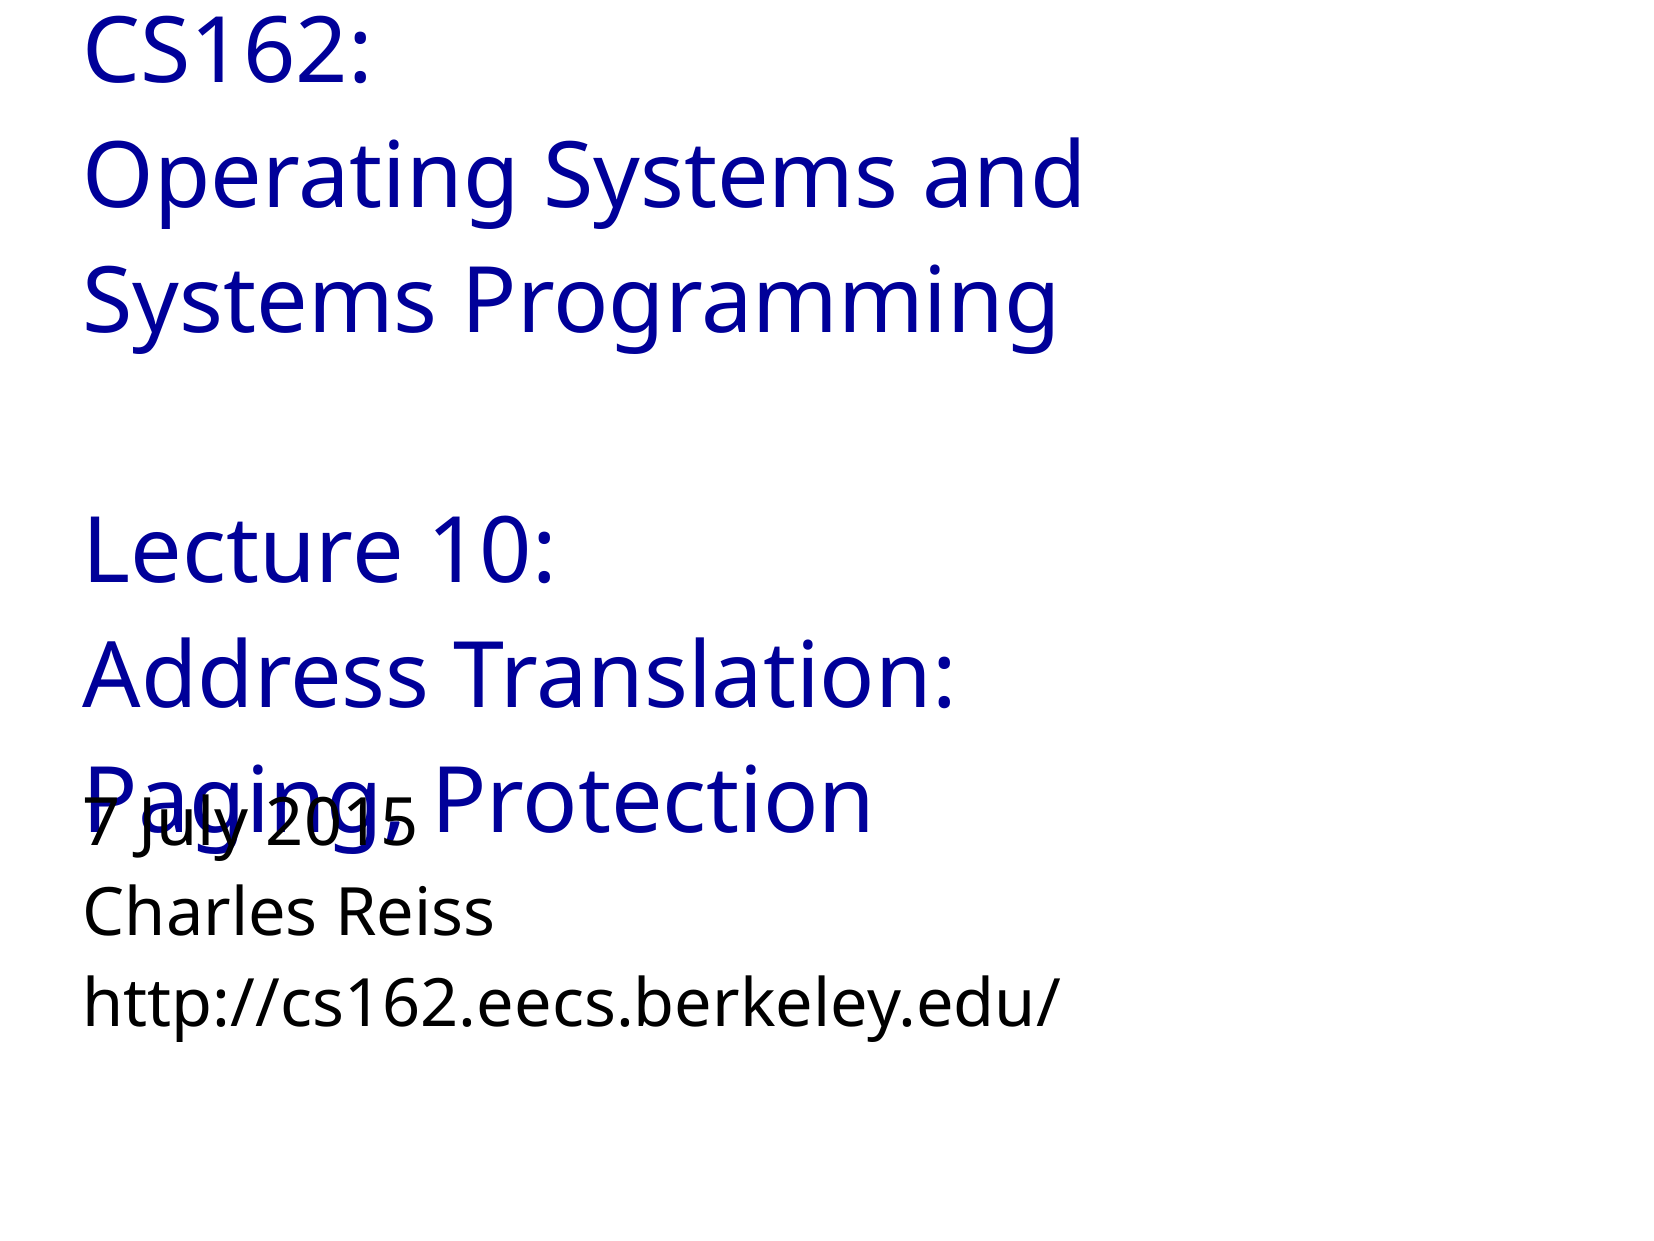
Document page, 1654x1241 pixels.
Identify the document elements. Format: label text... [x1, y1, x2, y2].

title CS162: Operating Systems and Systems Programming Lecture 10: Address Translation: Paging, Protection [82, 67, 1636, 777]
subtitle 7 July 2015 Charles Reiss http://cs162.eecs.berkeley.edu/ [82, 797, 1571, 1022]
